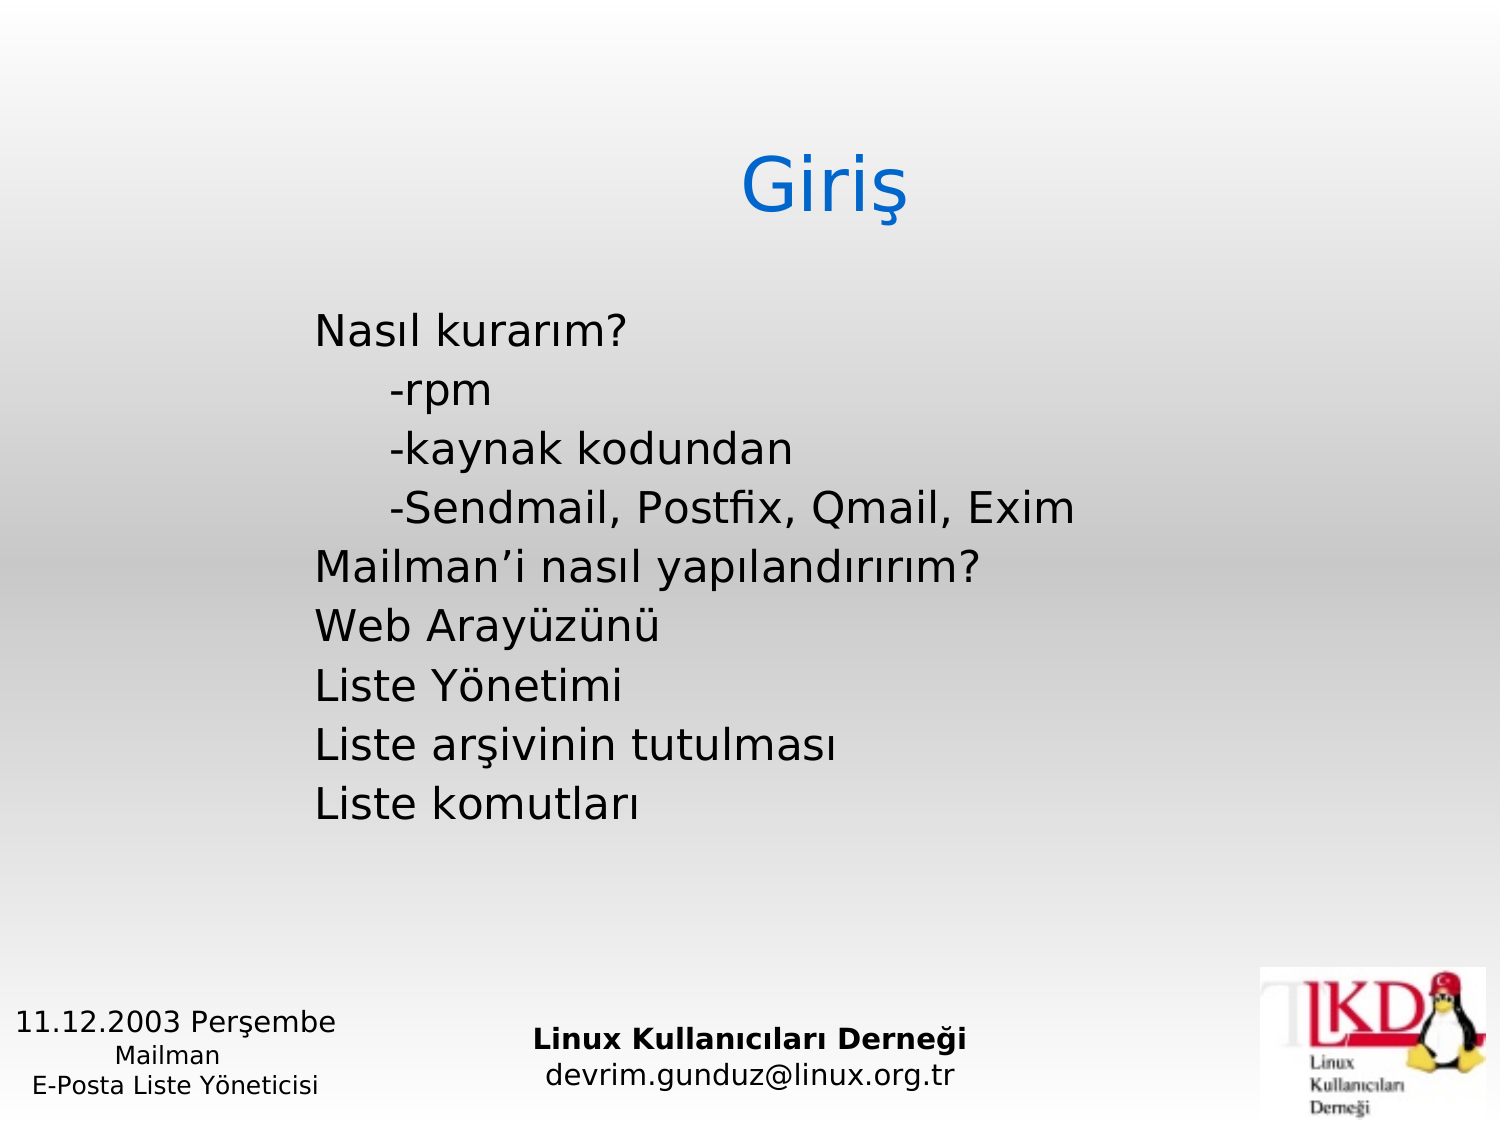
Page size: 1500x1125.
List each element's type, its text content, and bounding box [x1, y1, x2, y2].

list Nasıl kurarım? -rpm -kaynak kodundan -Sendmail, Postfix, Qmail, Exim Mailman’i nasıl yapılandırırım? Web Arayüzünü Liste Yönetimi Liste arşivinin tutulması Liste komutları [224, 299, 1425, 975]
picture [1260, 967, 1486, 1120]
title Giriş [224, 49, 1425, 237]
